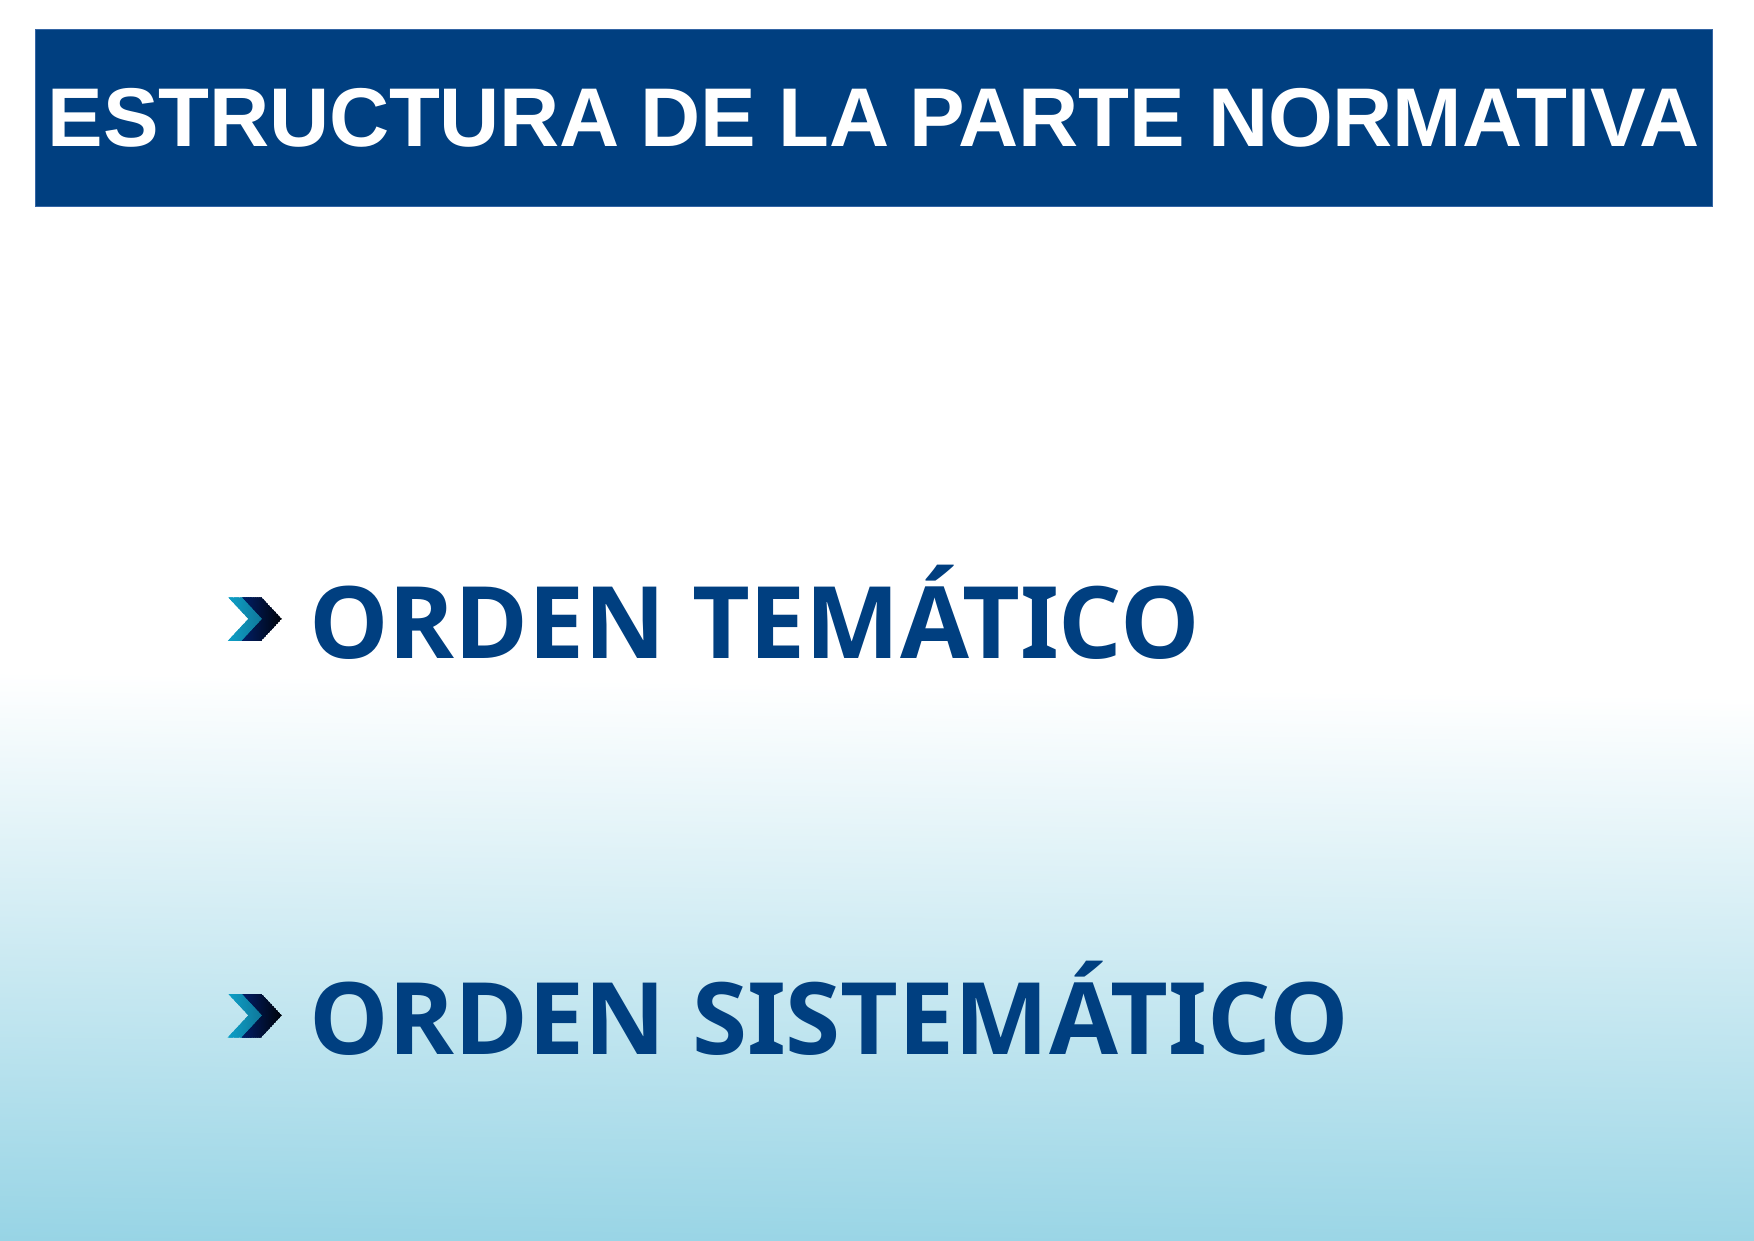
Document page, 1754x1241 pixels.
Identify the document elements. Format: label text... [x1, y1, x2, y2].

text_box ORDEN TEMÁTICO ORDEN SISTEMÁTICO [211, 407, 1601, 1153]
text_box ESTRUCTURA DE LA PARTE NORMATIVA [35, 29, 1713, 207]
